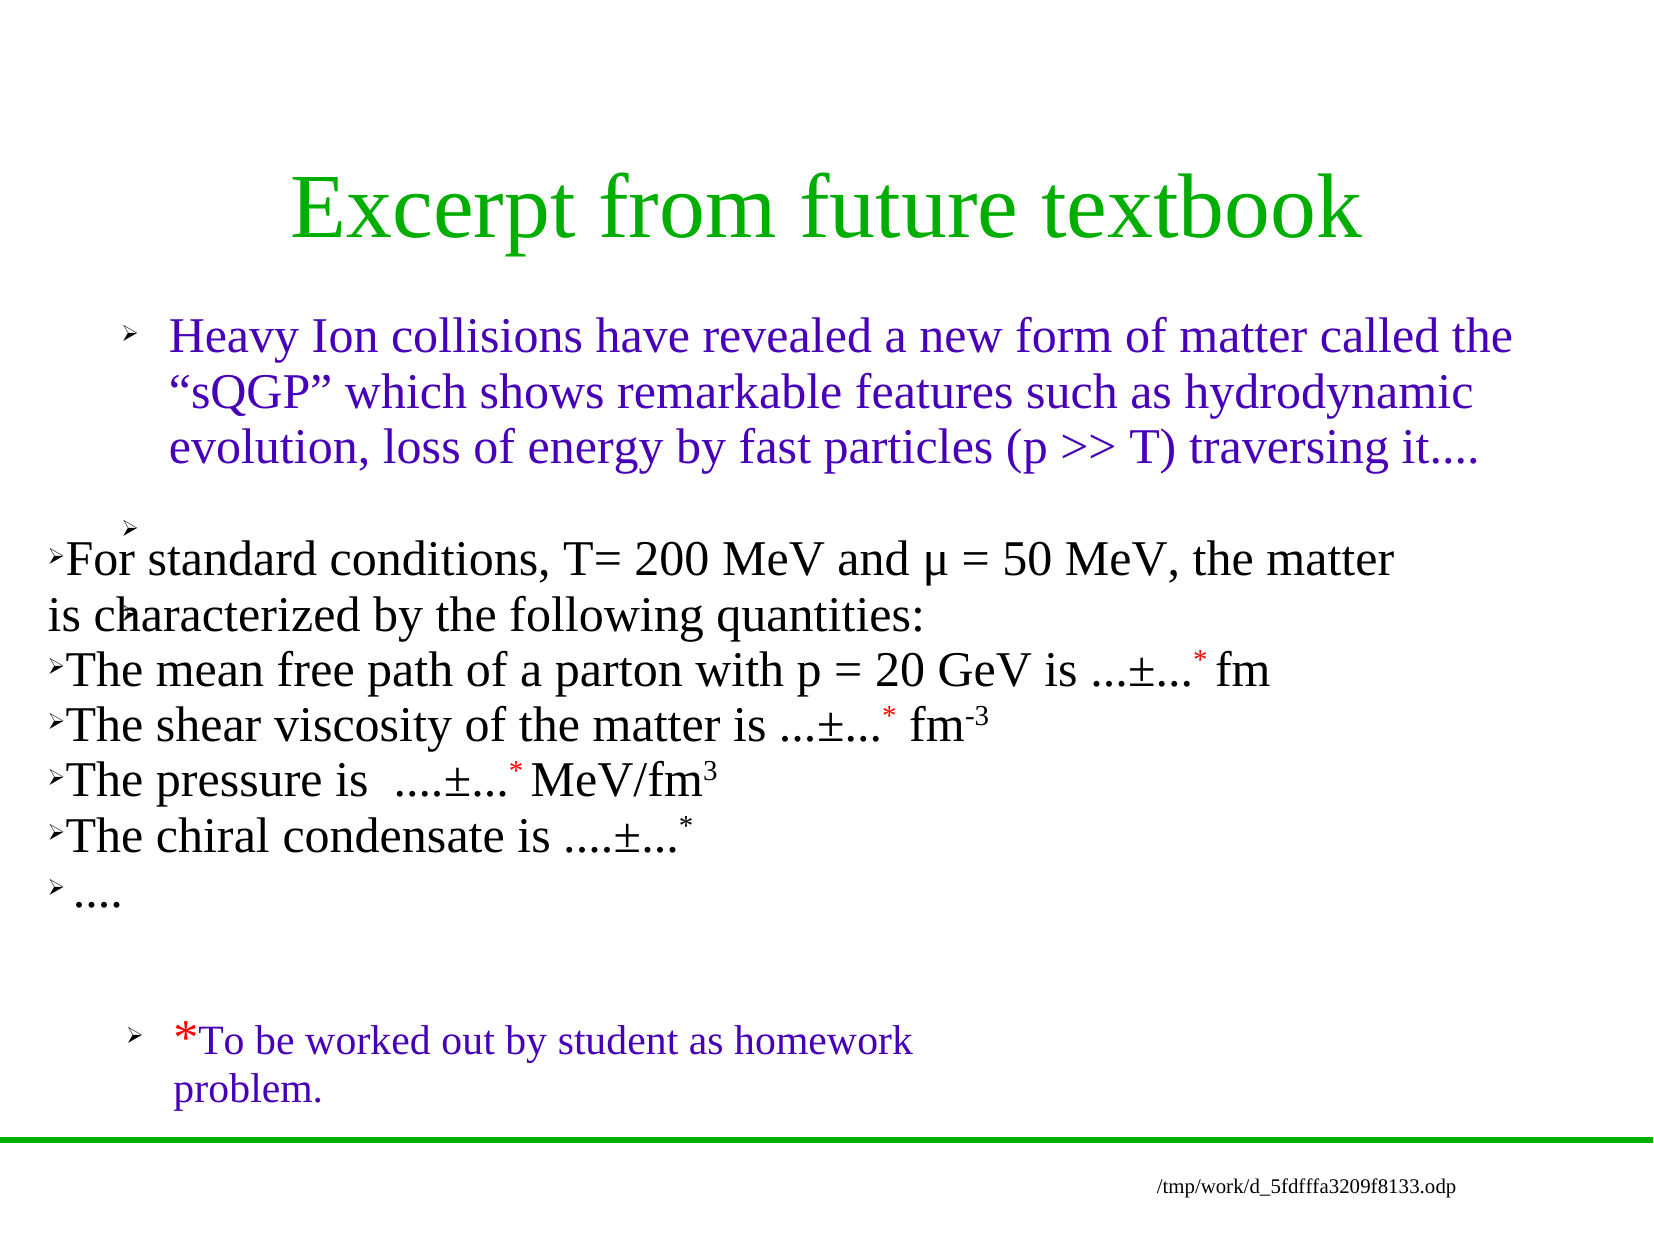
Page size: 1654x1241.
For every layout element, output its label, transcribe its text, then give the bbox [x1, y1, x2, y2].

text_box Heavy Ion collisions have revealed a new form of matter called the “sQGP” which shows remarkable features such as hydrodynamic evolution, loss of energy by fast particles (p >> T) traversing it.... [12, 308, 1654, 788]
text_box For standard conditions, T= 200 MeV and μ = 50 MeV, the matter is characterized by the following quantities: The mean free path of a parton with p = 20 GeV is ...±...* fm The shear viscosity of the matter is ...±...* fm-3 The pressure is ....±...* MeV/fm3 The chiral condensate is ....±...* .... [17, 531, 1409, 919]
text_box *To be worked out by student as homework problem. [16, 1010, 931, 1066]
title Excerpt from future textbook [121, 102, 1534, 308]
